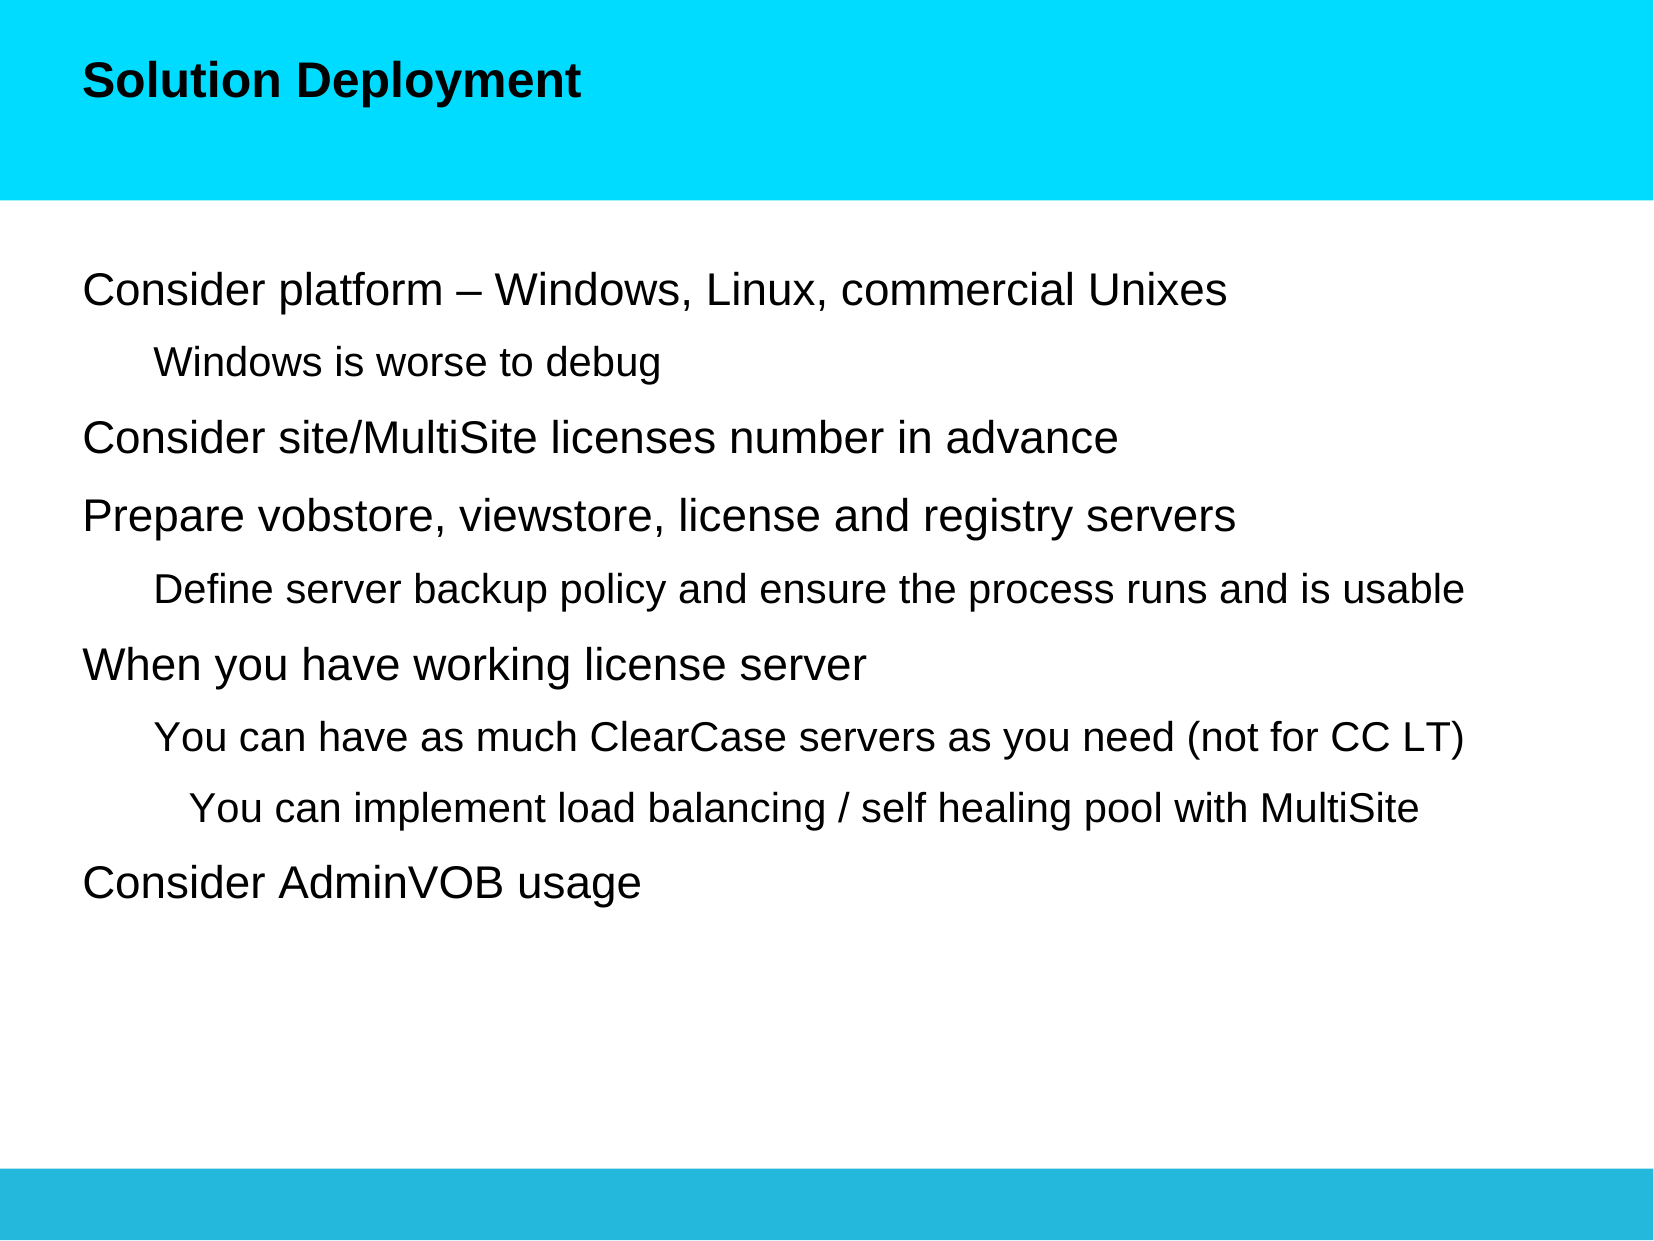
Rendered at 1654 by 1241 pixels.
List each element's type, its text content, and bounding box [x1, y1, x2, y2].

title Solution Deployment [82, 34, 1130, 122]
list Consider platform – Windows, Linux, commercial Unixes Windows is worse to debug Consider site/MultiSite licenses number in advance Prepare vobstore, viewstore, license and registry servers Define server backup policy and ensure the process runs and is usable When you have working license server You can have as much ClearCase servers as you need (not for CC LT) You can implement load balancing / self healing pool with MultiSite Consider AdminVOB usage [82, 266, 1580, 1119]
picture [0, 201, 1654, 1168]
